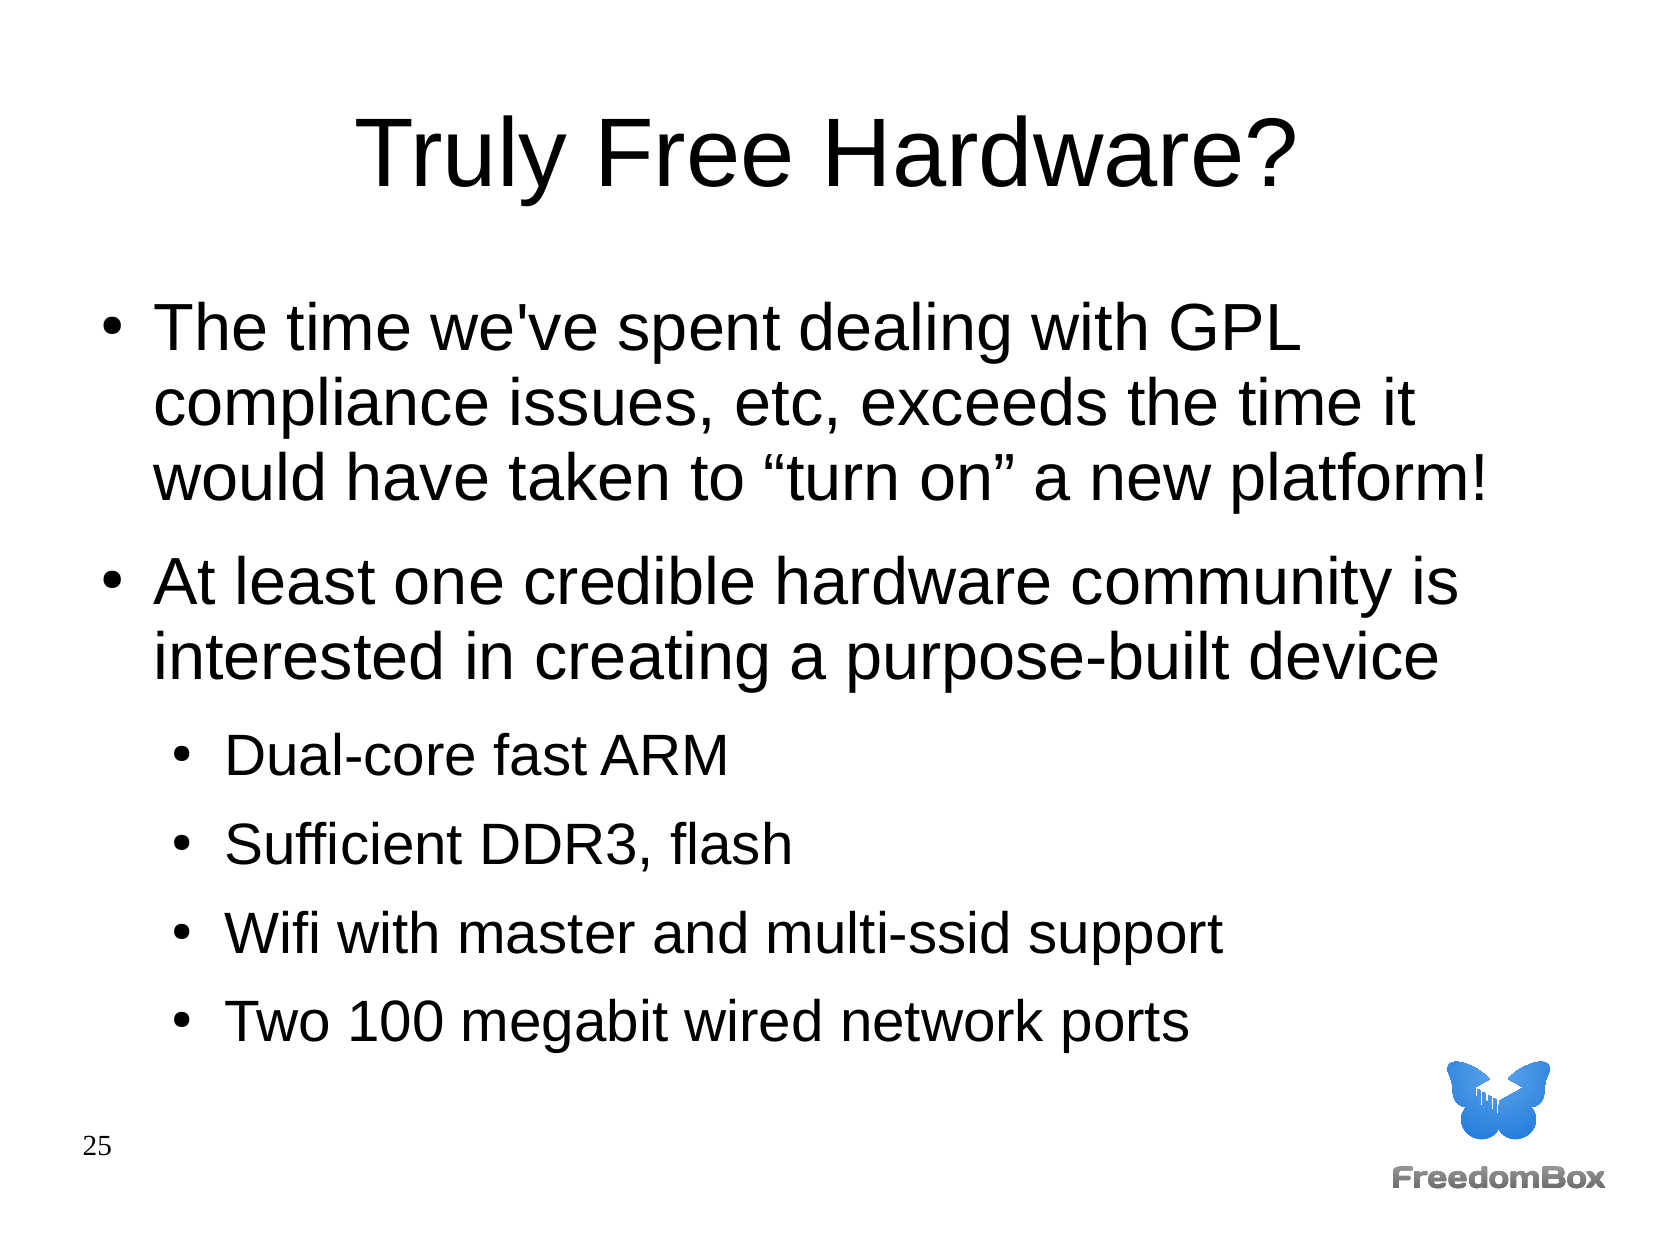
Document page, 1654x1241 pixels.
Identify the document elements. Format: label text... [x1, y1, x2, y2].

title Truly Free Hardware? [82, 49, 1571, 257]
list The time we've spent dealing with GPL compliance issues, etc, exceeds the time it would have taken to “turn on” a new platform! At least one credible hardware community is interested in creating a purpose-built device Dual-core fast ARM Sufficient DDR3, flash Wifi with master and multi-ssid support Two 100 megabit wired network ports [82, 290, 1571, 1109]
